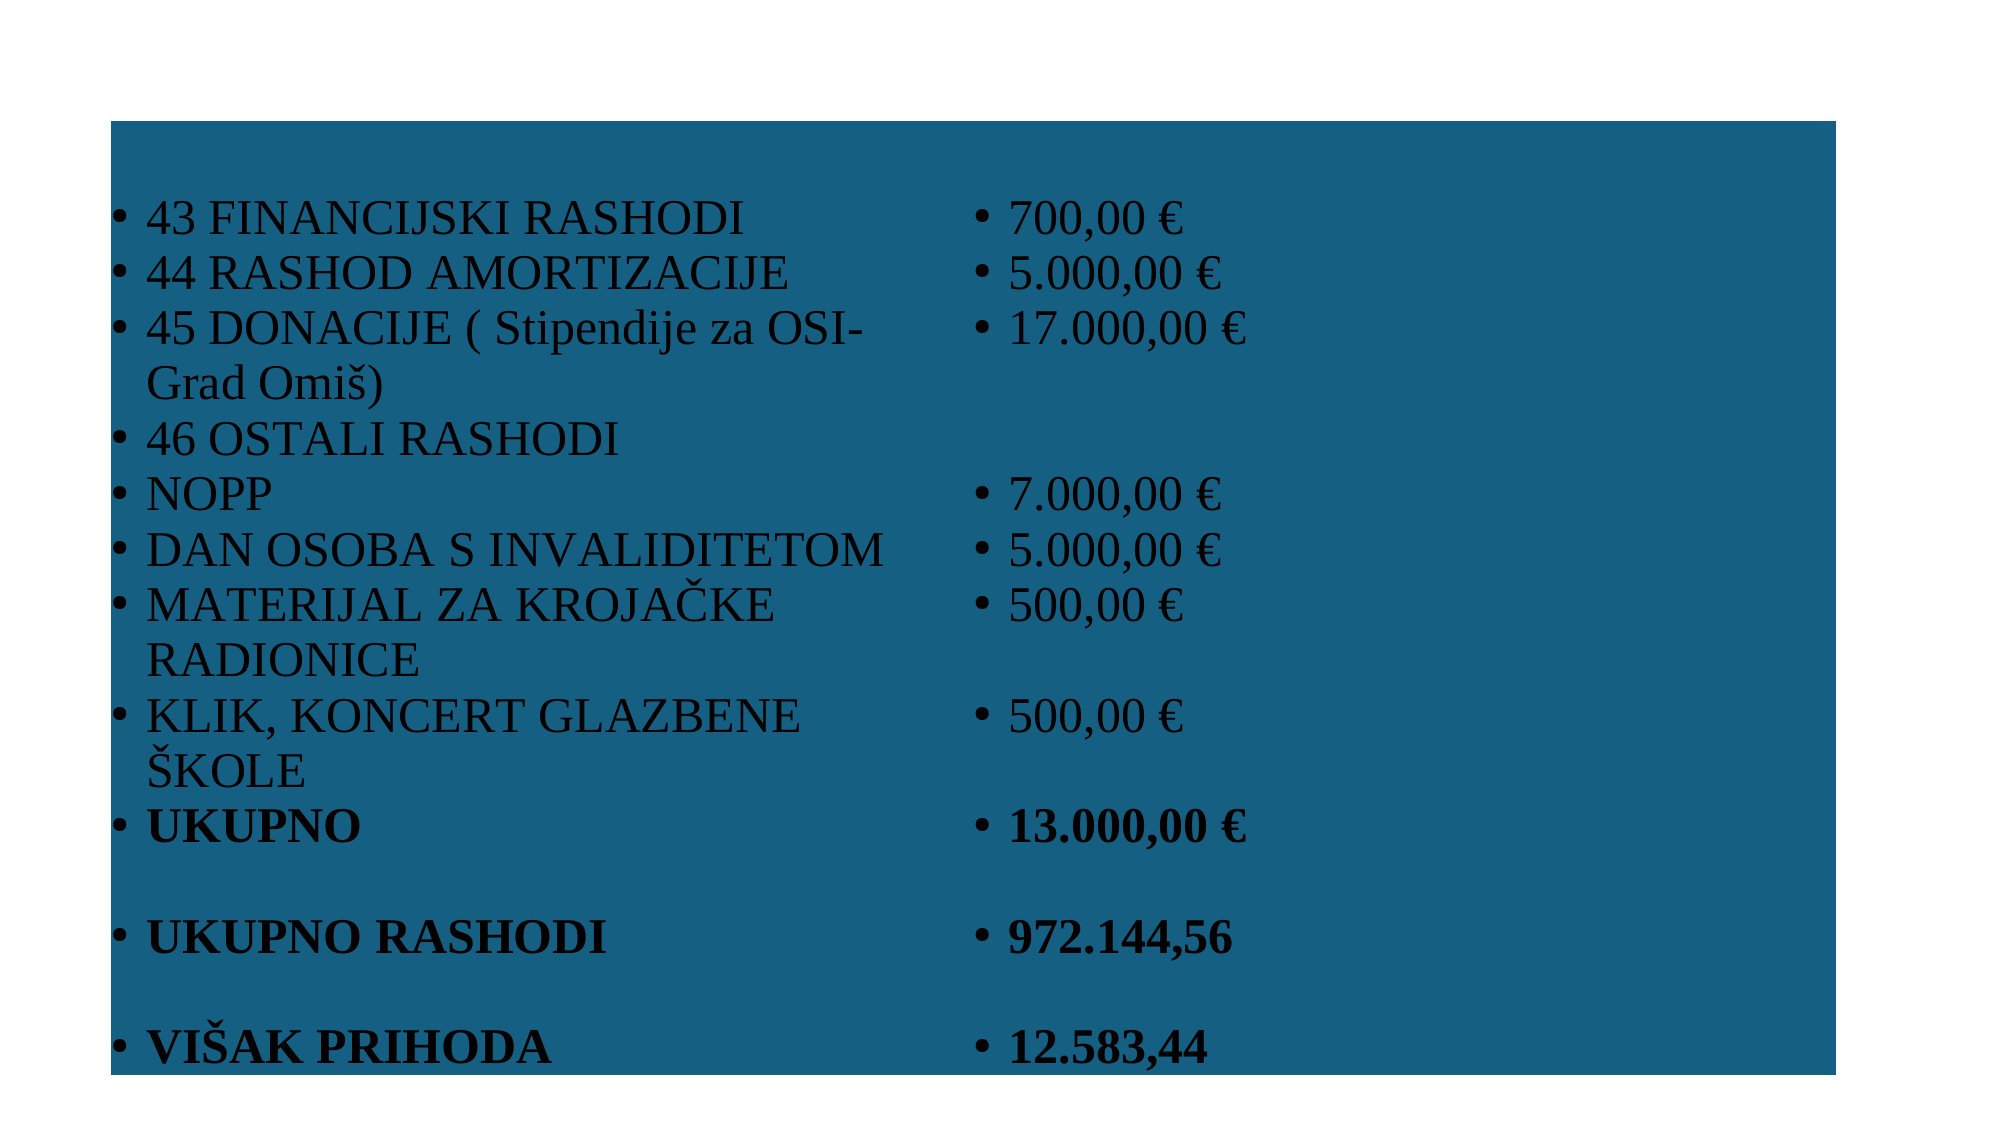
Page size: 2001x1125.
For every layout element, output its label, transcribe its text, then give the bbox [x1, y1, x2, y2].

table_cell 17.000,00 € [973, 300, 1836, 411]
table_cell 12.583,44 [973, 1019, 1836, 1075]
table_cell MATERIJAL ZA KROJAČKE RADIONICE [111, 577, 973, 687]
table_cell 500,00 € [973, 577, 1836, 687]
table_cell UKUPNO [111, 798, 973, 853]
table_cell 7.000,00 € [973, 466, 1836, 522]
table_cell [973, 411, 1836, 466]
table_cell [973, 853, 1836, 909]
table_header [111, 121, 973, 190]
table_cell 45 DONACIJE ( Stipendije za OSI- Grad Omiš) [111, 300, 973, 411]
table_cell DAN OSOBA S INVALIDITETOM [111, 522, 973, 577]
table_cell 46 OSTALI RASHODI [111, 411, 973, 466]
table_cell UKUPNO RASHODI [111, 909, 973, 964]
table_cell NOPP [111, 466, 973, 522]
table_cell 44 RASHOD AMORTIZACIJE [111, 245, 973, 300]
table_cell 500,00 € [973, 687, 1836, 798]
table_cell [111, 853, 973, 909]
table_cell 43 FINANCIJSKI RASHODI [111, 190, 973, 245]
table_cell 972.144,56 [973, 909, 1836, 964]
table_cell 5.000,00 € [973, 522, 1836, 577]
table_cell 13.000,00 € [973, 798, 1836, 853]
table_cell VIŠAK PRIHODA [111, 1019, 973, 1075]
table_cell KLIK, KONCERT GLAZBENE ŠKOLE [111, 687, 973, 798]
table_cell 5.000,00 € [973, 245, 1836, 300]
table_cell [973, 964, 1836, 1019]
table_cell 700,00 € [973, 190, 1836, 245]
table_cell [111, 964, 973, 1019]
table_header [973, 121, 1836, 190]
